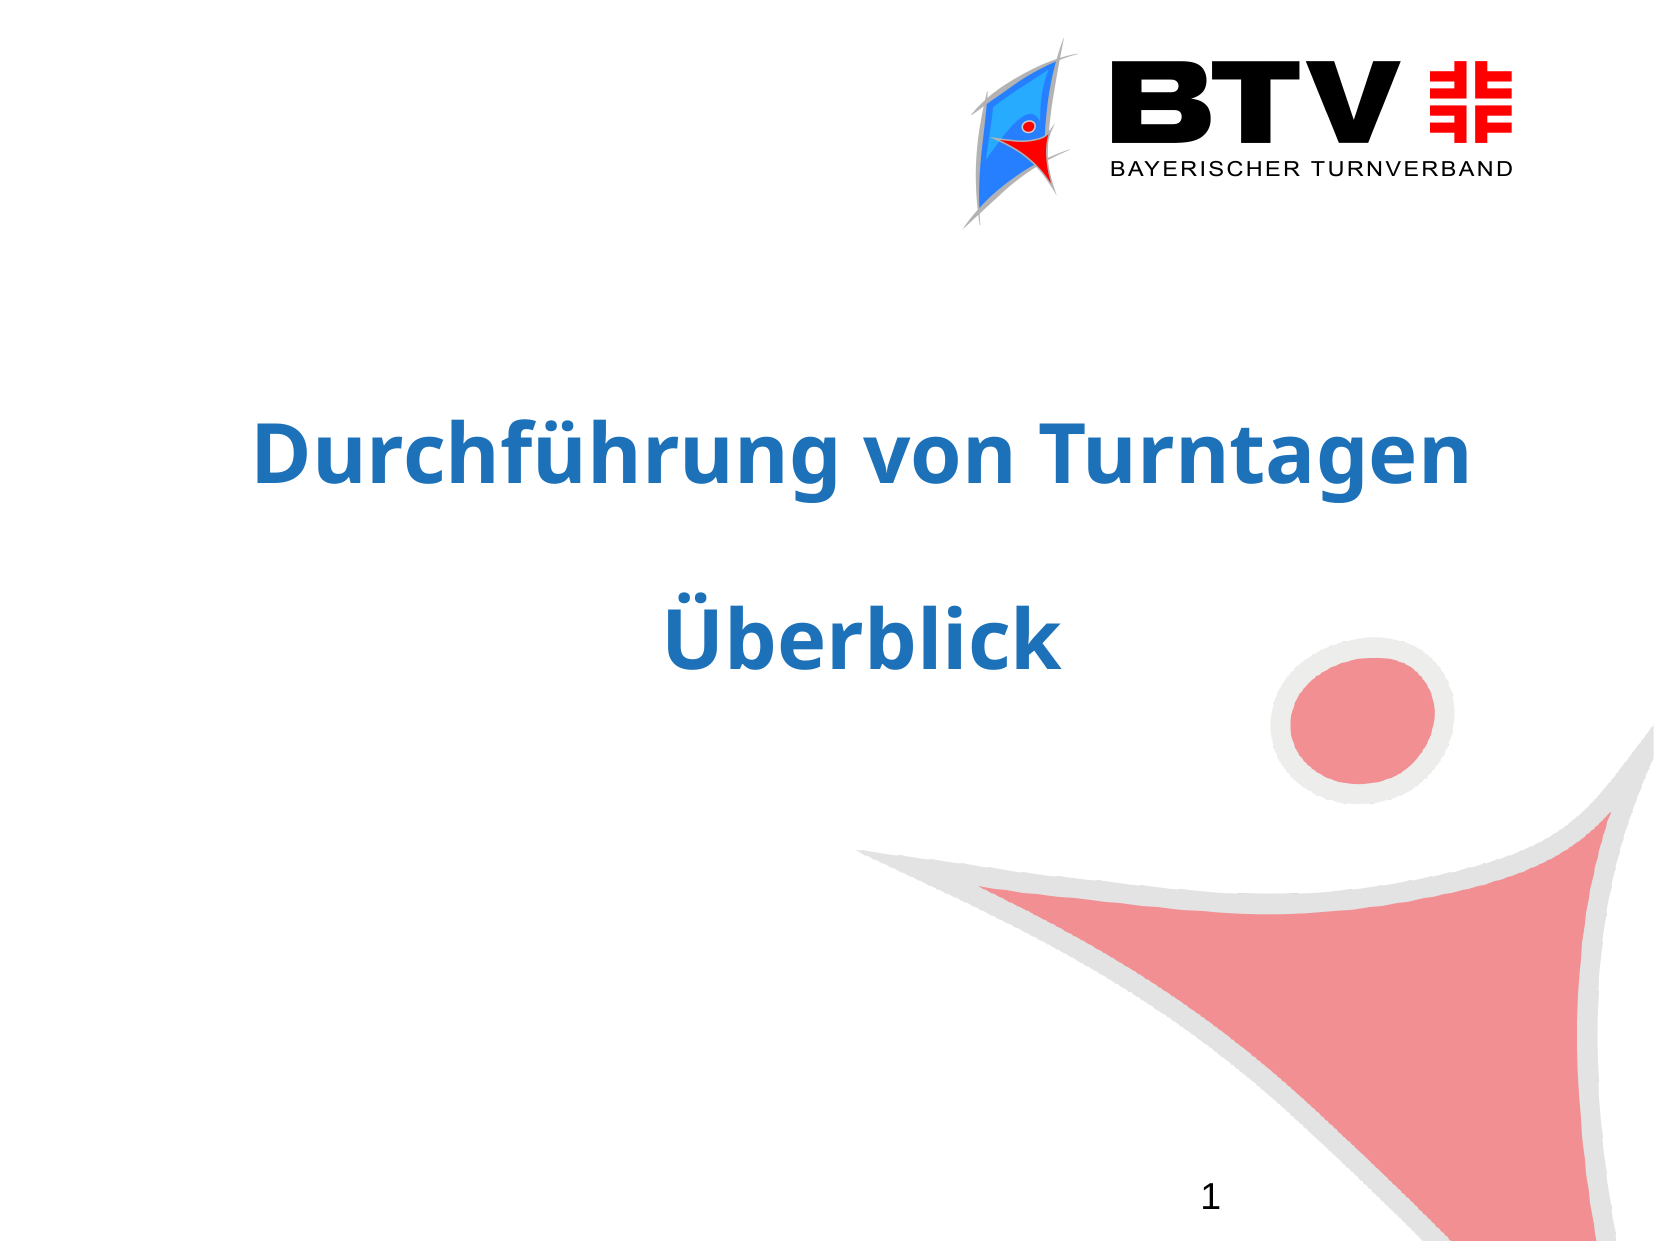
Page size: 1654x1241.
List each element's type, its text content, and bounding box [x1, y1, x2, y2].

picture [939, 24, 1548, 248]
subtitle [70, 212, 1229, 1063]
title Durchführung von Turntagen Überblick [1229, 401, 1583, 709]
picture [854, 637, 1654, 1241]
text_box <Nummer> [1185, 1169, 1571, 1216]
